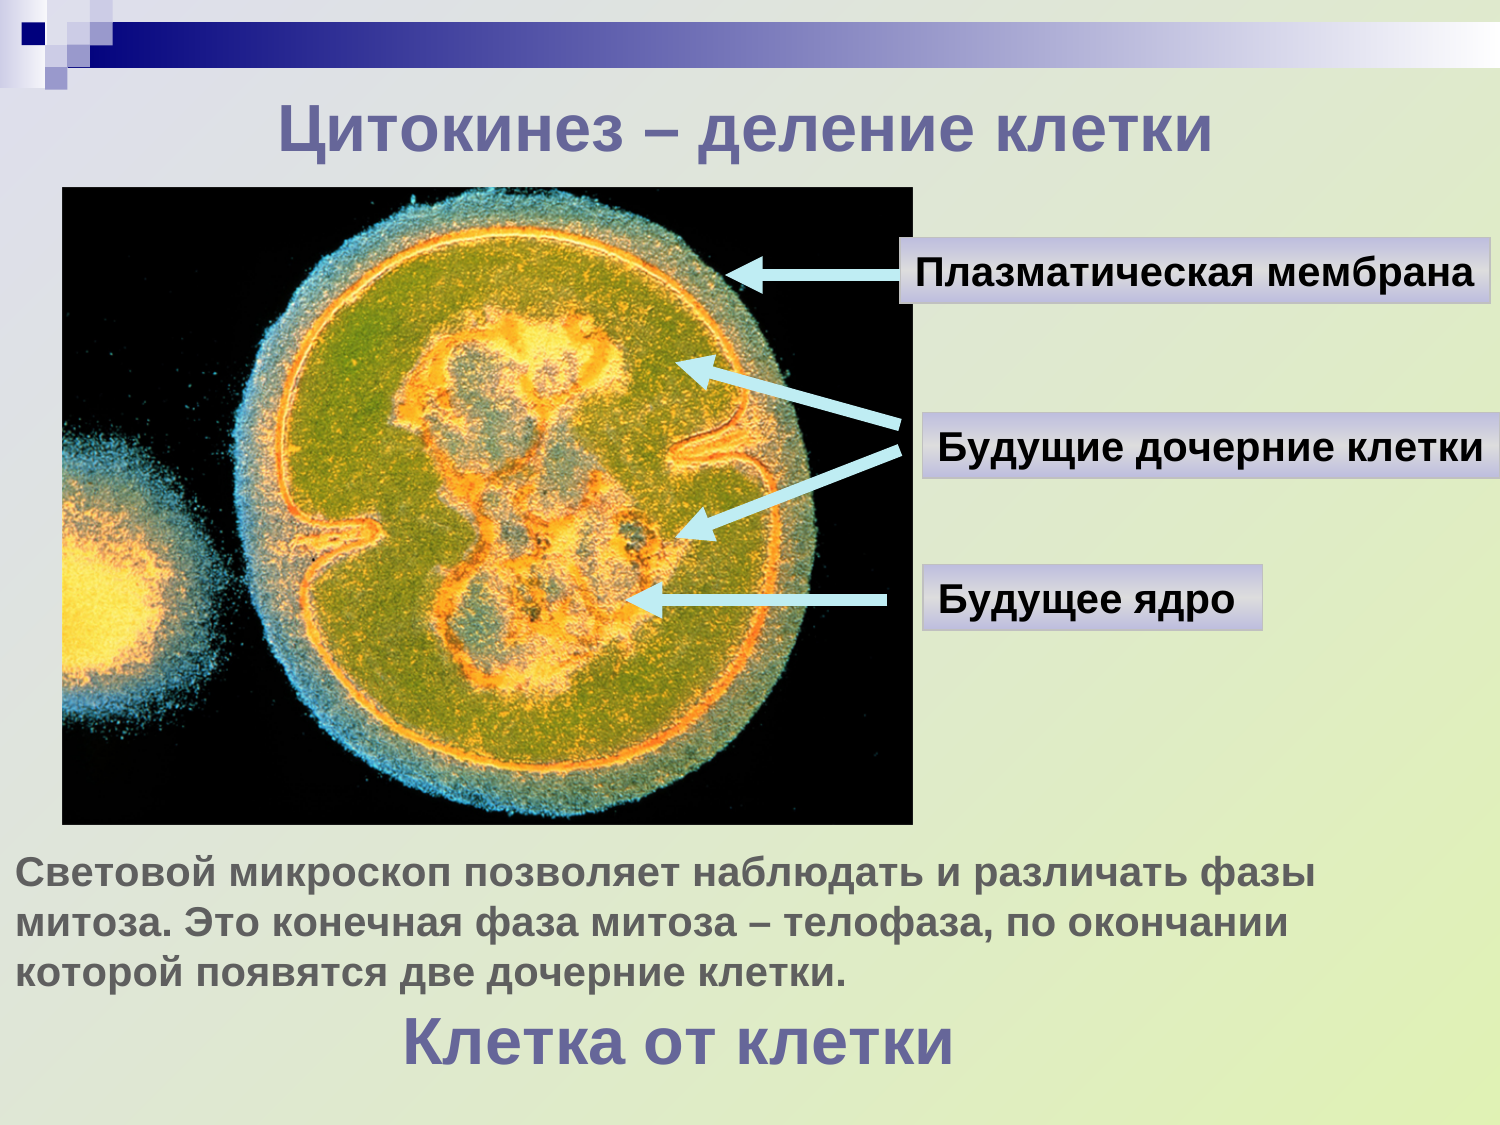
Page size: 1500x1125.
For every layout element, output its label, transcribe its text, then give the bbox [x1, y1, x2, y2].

text_box Световой микроскоп позволяет наблюдать и различать фазы митоза. Это конечная фаза митоза – телофаза, по окончании которой появятся две дочерние клетки. [0, 837, 1413, 1003]
text_box Цитокинез – деление клетки [262, 87, 1251, 163]
text_box Будущие дочерние клетки [922, 412, 1500, 478]
picture [62, 187, 913, 826]
text_box Плазматическая мембрана [900, 237, 1490, 304]
text_box Будущее ядро [923, 564, 1263, 630]
text_box Клетка от клетки [387, 1003, 1051, 1075]
